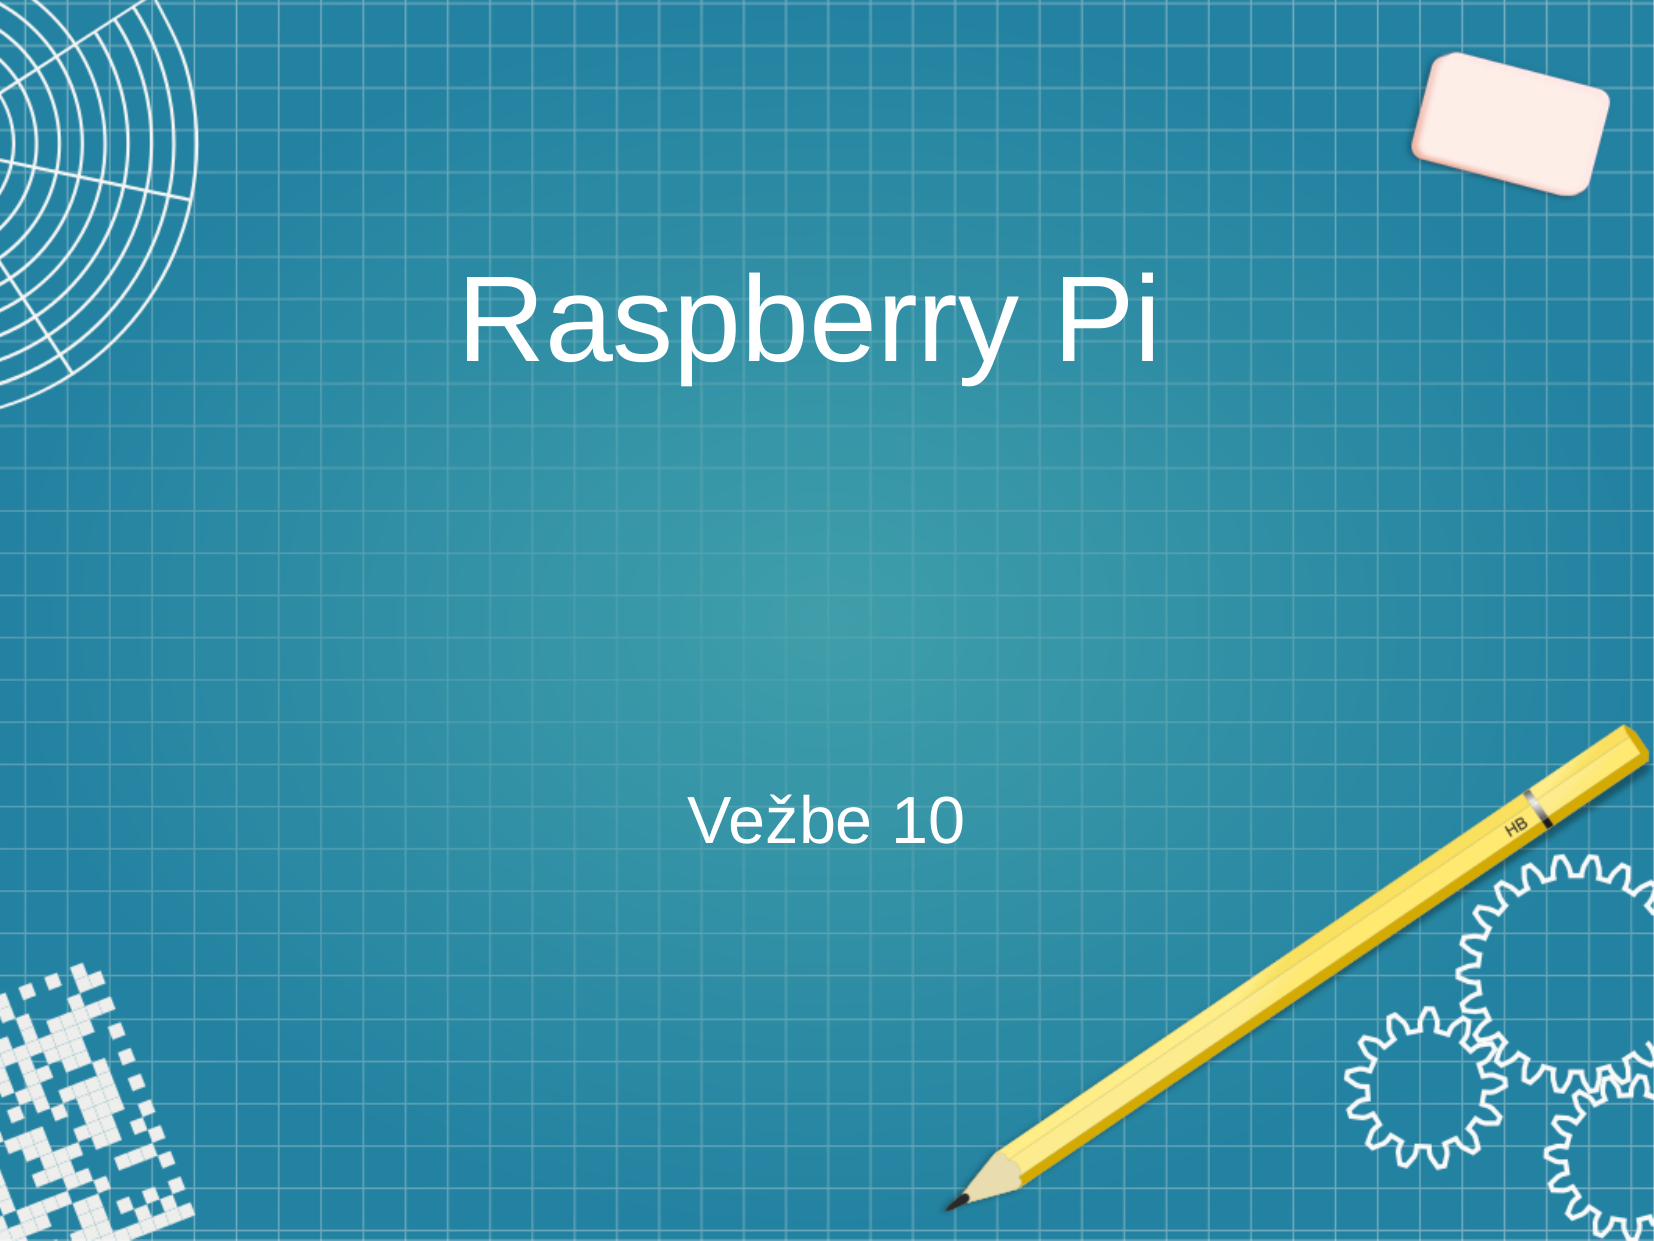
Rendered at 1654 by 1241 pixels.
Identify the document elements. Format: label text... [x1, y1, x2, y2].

picture [0, 0, 1654, 1241]
subtitle Vežbe 10 [82, 519, 1571, 1123]
title Raspberry Pi [82, 177, 1571, 461]
